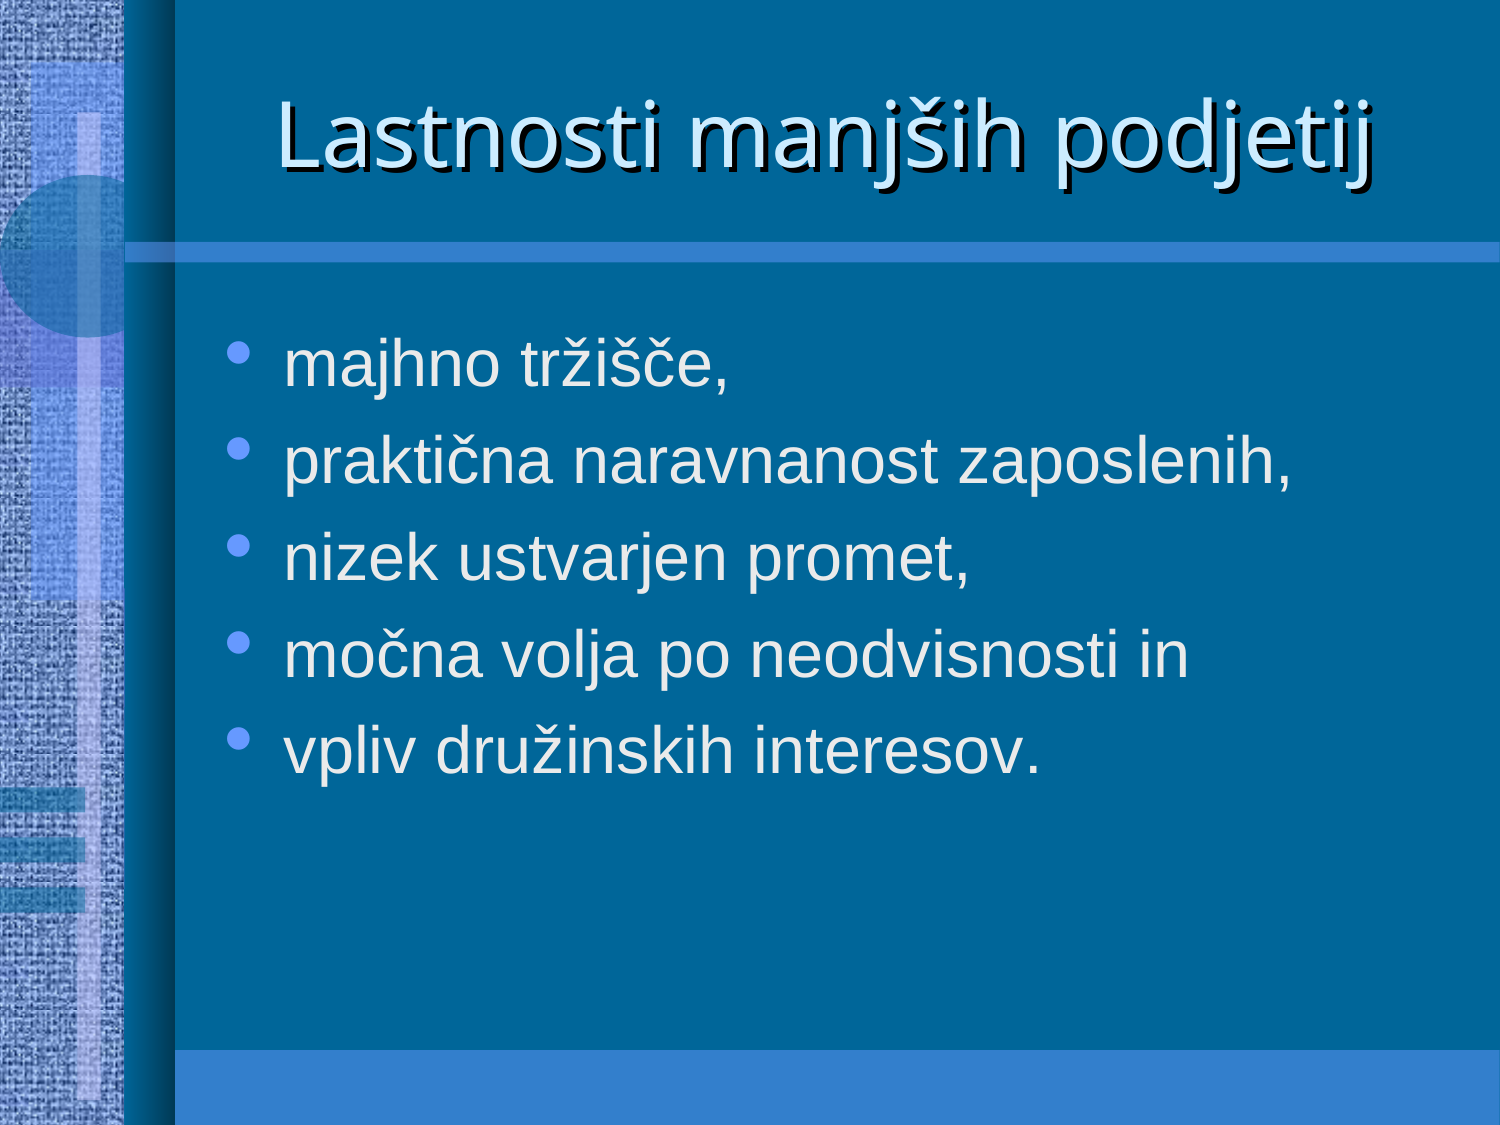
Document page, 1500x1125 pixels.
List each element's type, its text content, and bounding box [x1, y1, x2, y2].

list majhno tržišče, praktična naravnanost zaposlenih, nizek ustvarjen promet, močna volja po neodvisnosti in vpliv družinskih interesov. [212, 312, 1488, 988]
picture [0, 388, 124, 1125]
picture [0, 0, 123, 249]
title Lastnosti manjših podjetij [187, 37, 1463, 225]
